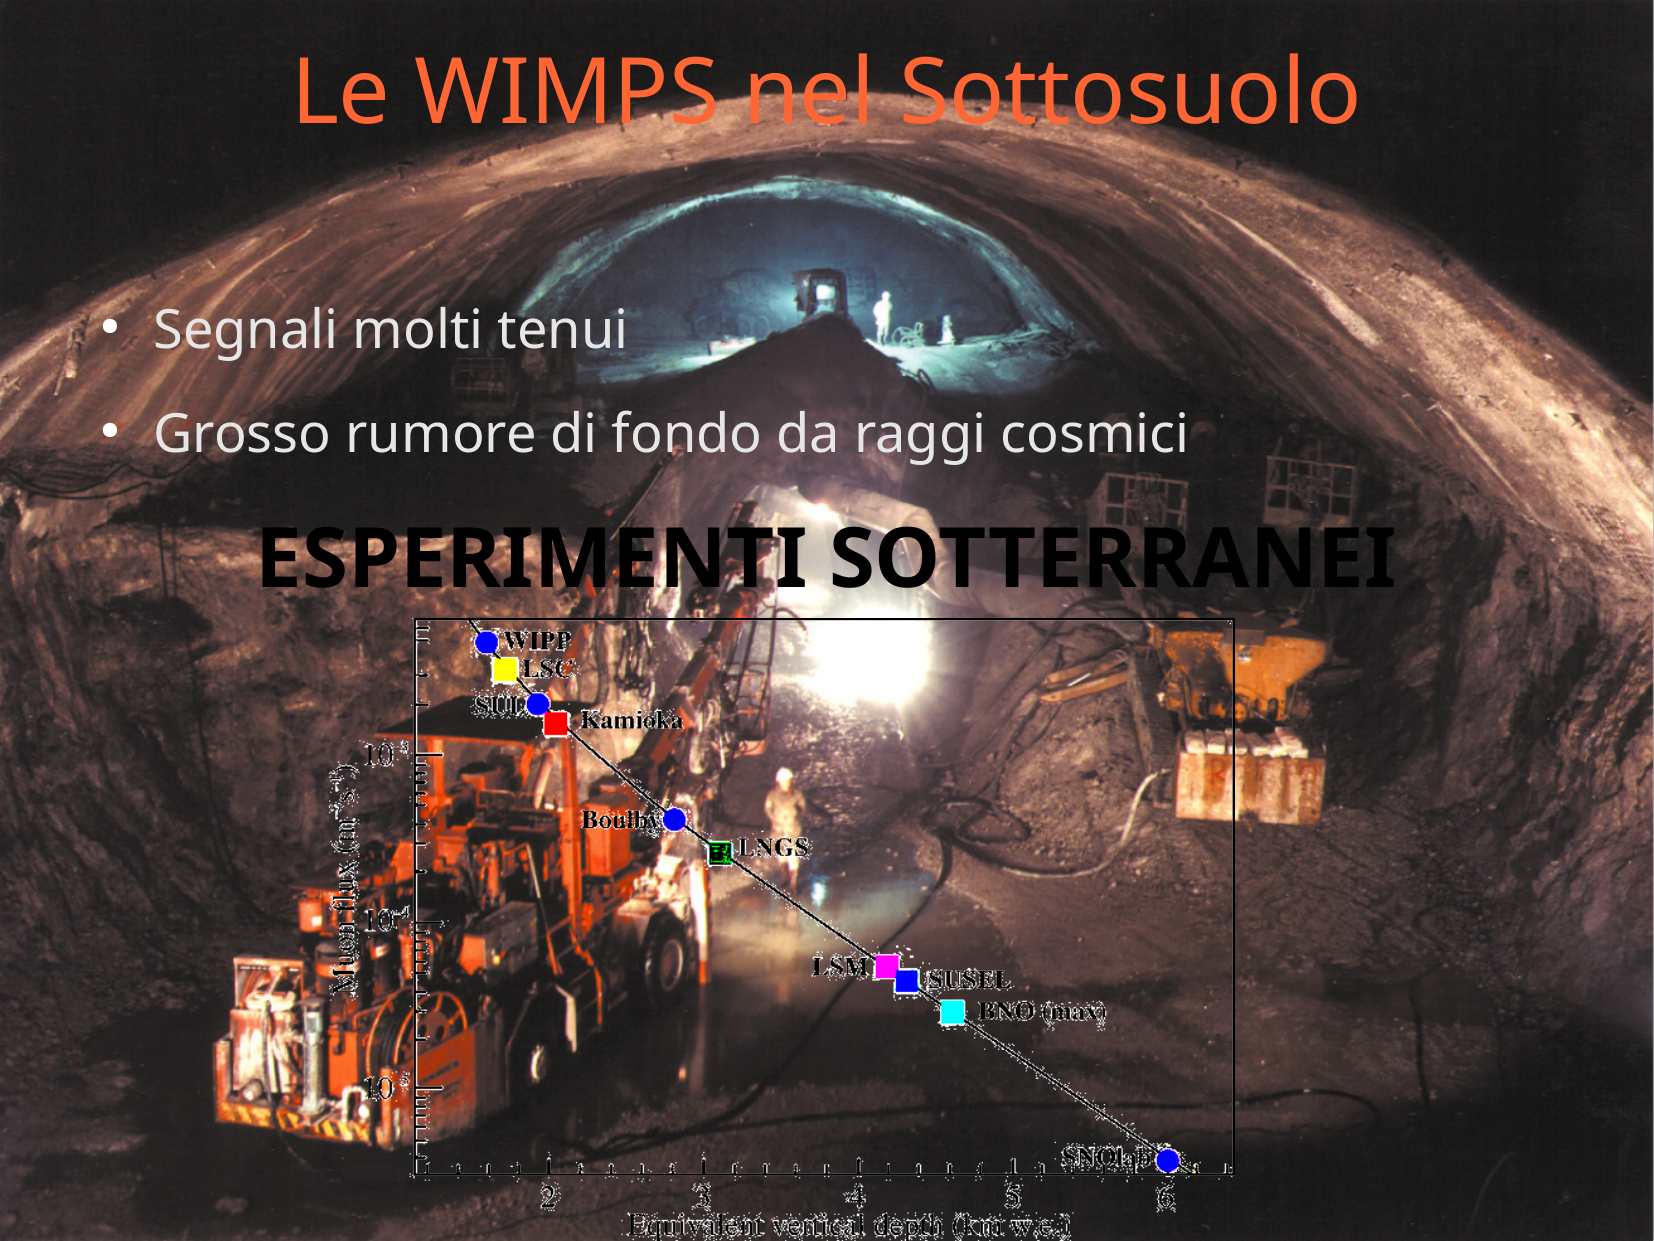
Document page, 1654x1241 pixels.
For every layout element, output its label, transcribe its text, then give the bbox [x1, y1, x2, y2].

picture [0, 0, 1654, 1241]
list Segnali molti tenui Grosso rumore di fondo da raggi cosmici ESPERIMENTI SOTTERRANEI [82, 187, 1571, 1109]
title Le WIMPS nel Sottosuolo [82, 19, 1571, 157]
